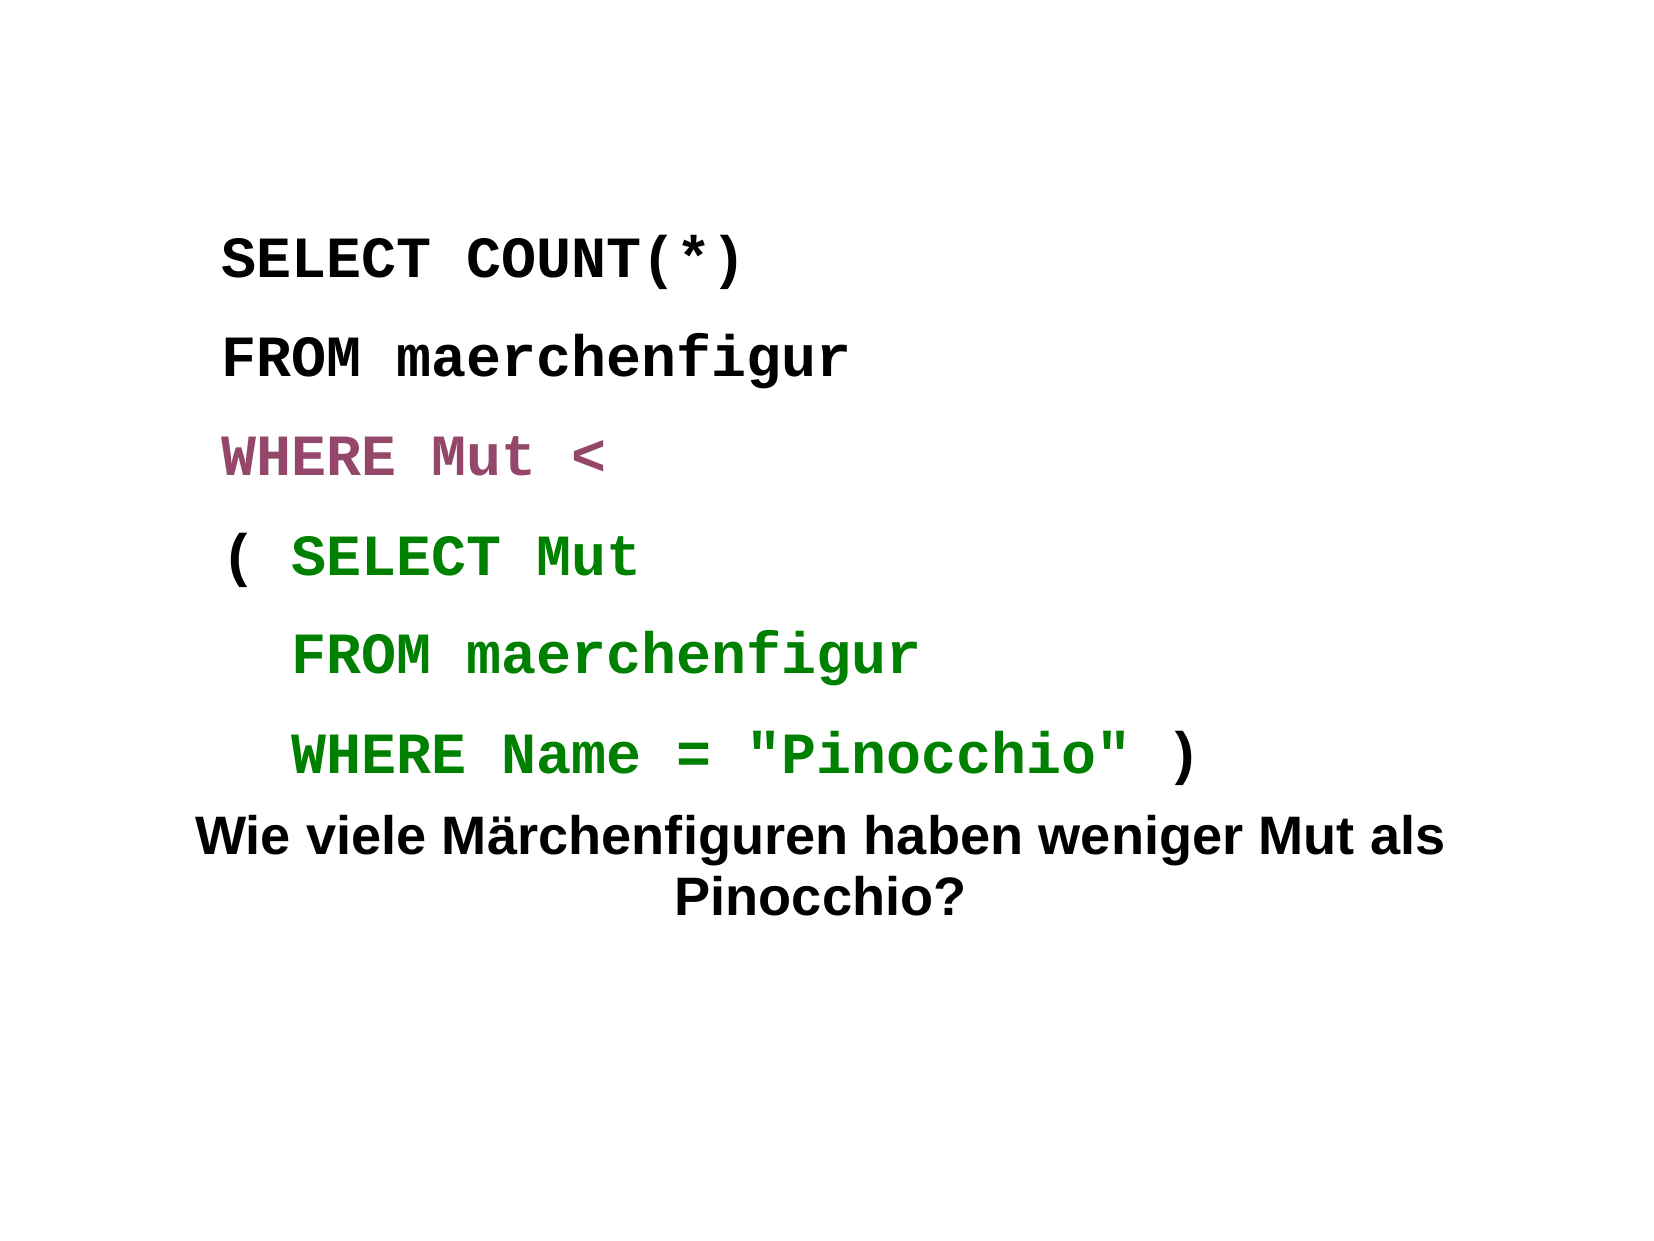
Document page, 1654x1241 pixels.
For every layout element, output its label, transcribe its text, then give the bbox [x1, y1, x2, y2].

title Wie viele Märchenfiguren haben weniger Mut als Pinocchio? [76, 787, 1566, 945]
text_box SELECT COUNT(*) FROM maerchenfigur WHERE Mut < ( SELECT Mut FROM maerchenfigur WHERE Name = "Pinocchio" ) [206, 188, 1565, 770]
